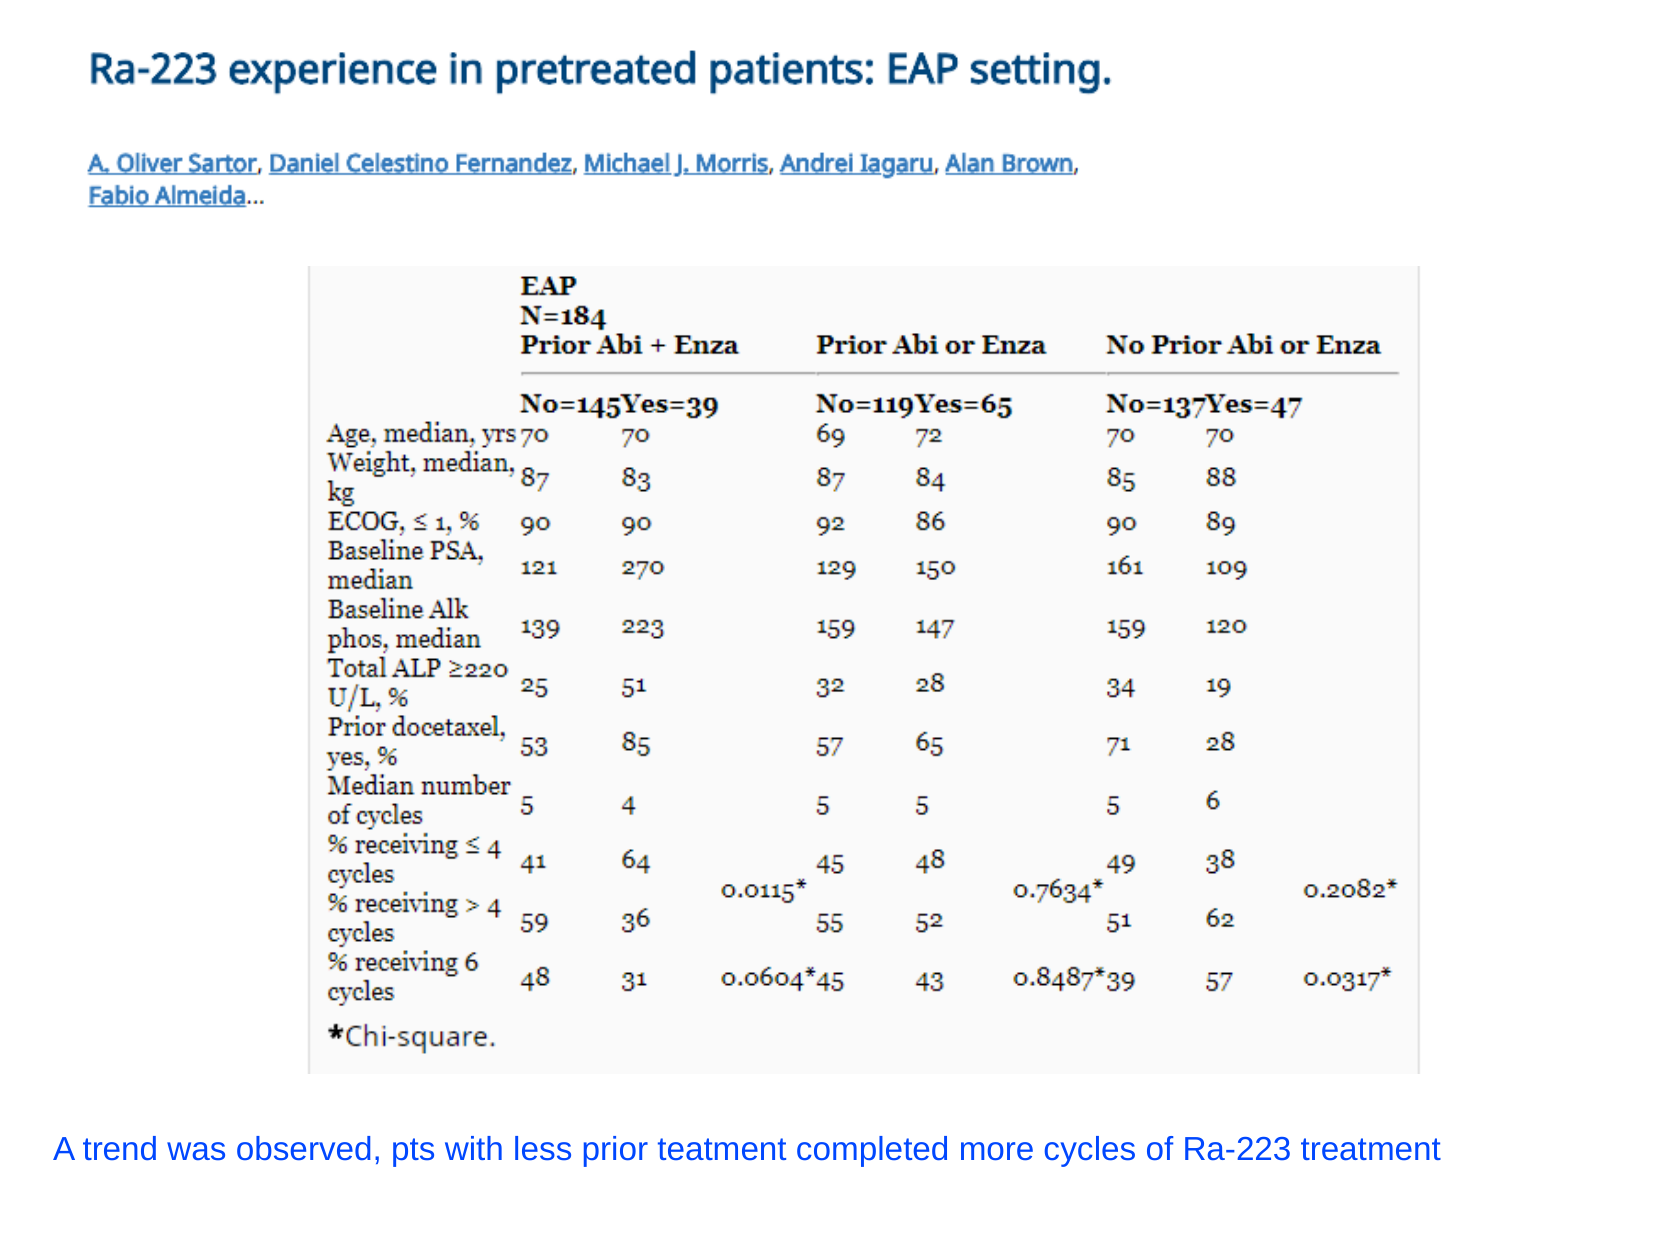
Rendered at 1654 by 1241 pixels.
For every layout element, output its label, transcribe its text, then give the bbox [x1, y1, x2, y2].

list A trend was observed, pts with less prior teatment completed more cycles of Ra-223 treatment [53, 1130, 1601, 1206]
picture [303, 266, 1422, 1074]
picture [66, 34, 1127, 233]
